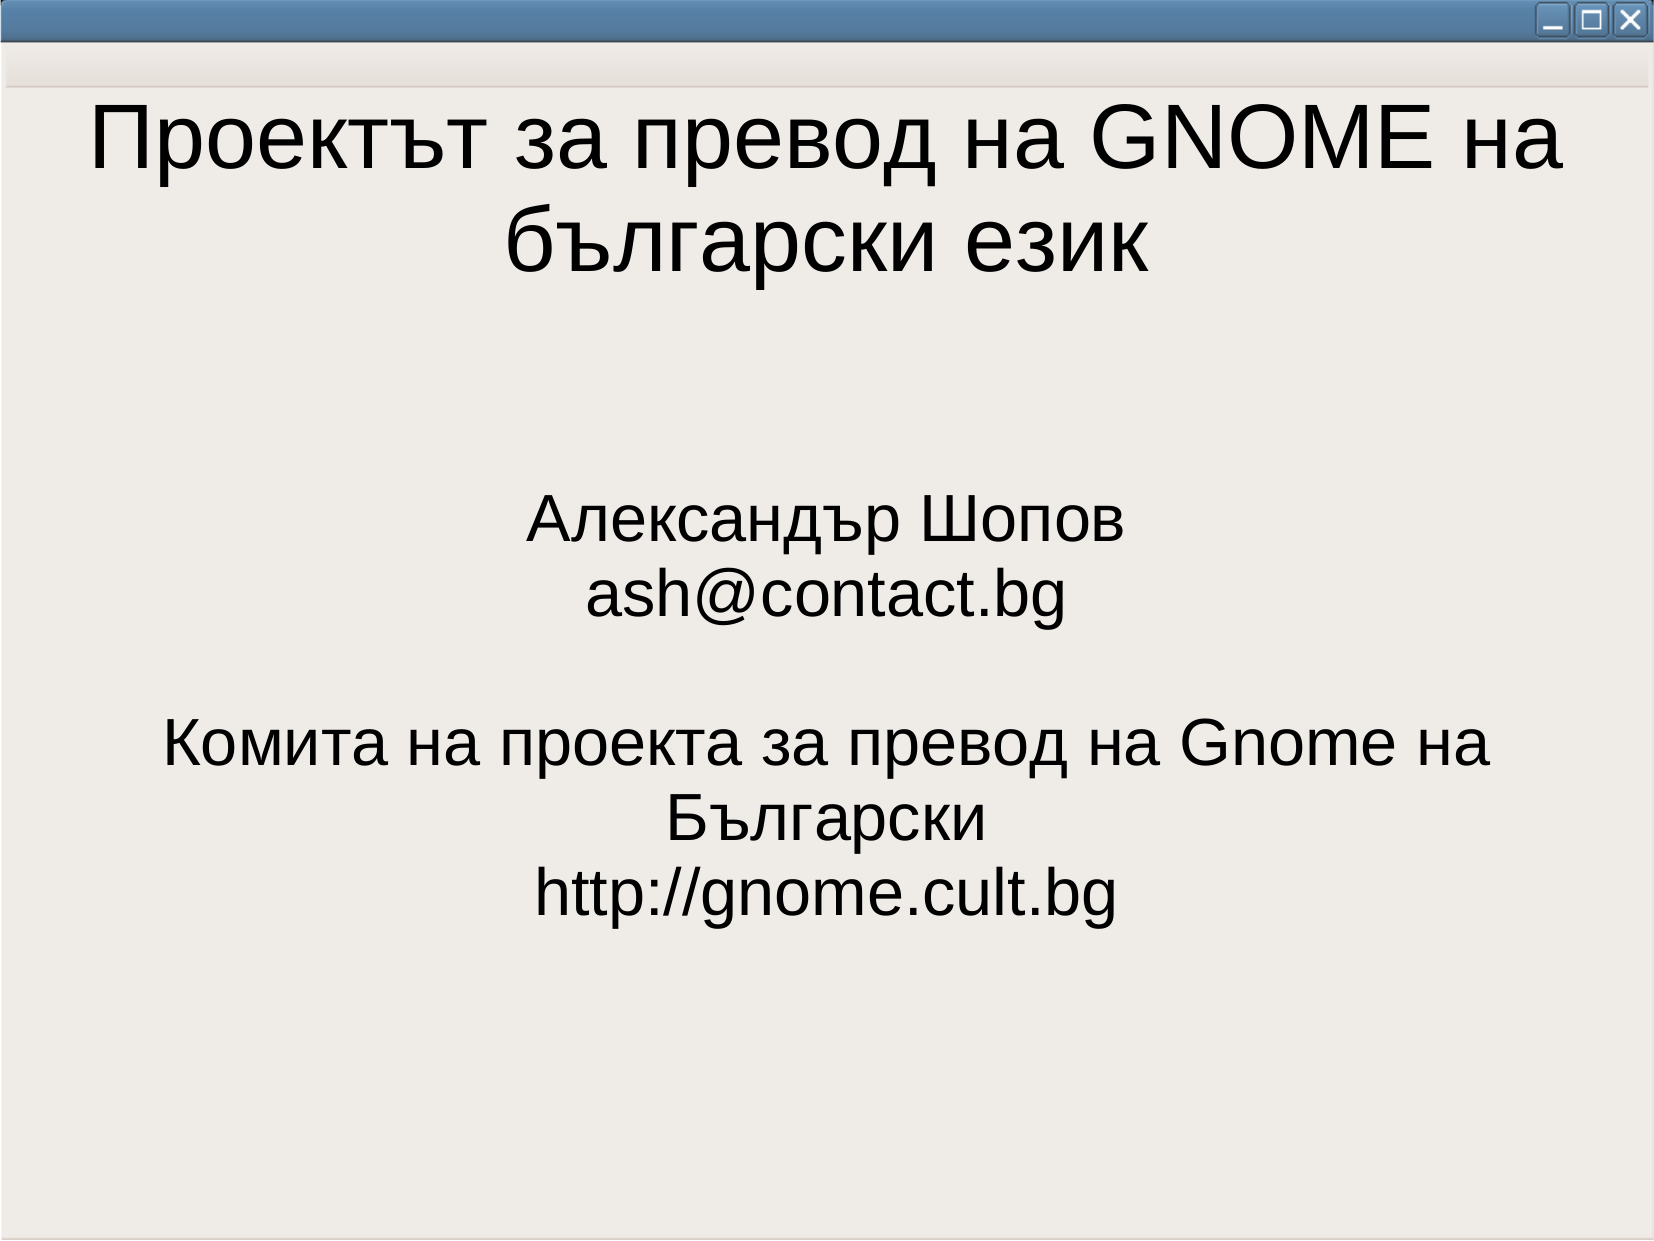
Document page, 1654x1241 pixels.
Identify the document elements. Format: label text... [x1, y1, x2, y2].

subtitle Александър Шопов ash@contact.bg Комита на проекта за превод на Gnome на Български http://gnome.cult.bg [82, 296, 1571, 1115]
picture [0, 0, 1654, 1240]
title Проектът за превод на GNOME на български език [82, 84, 1571, 292]
